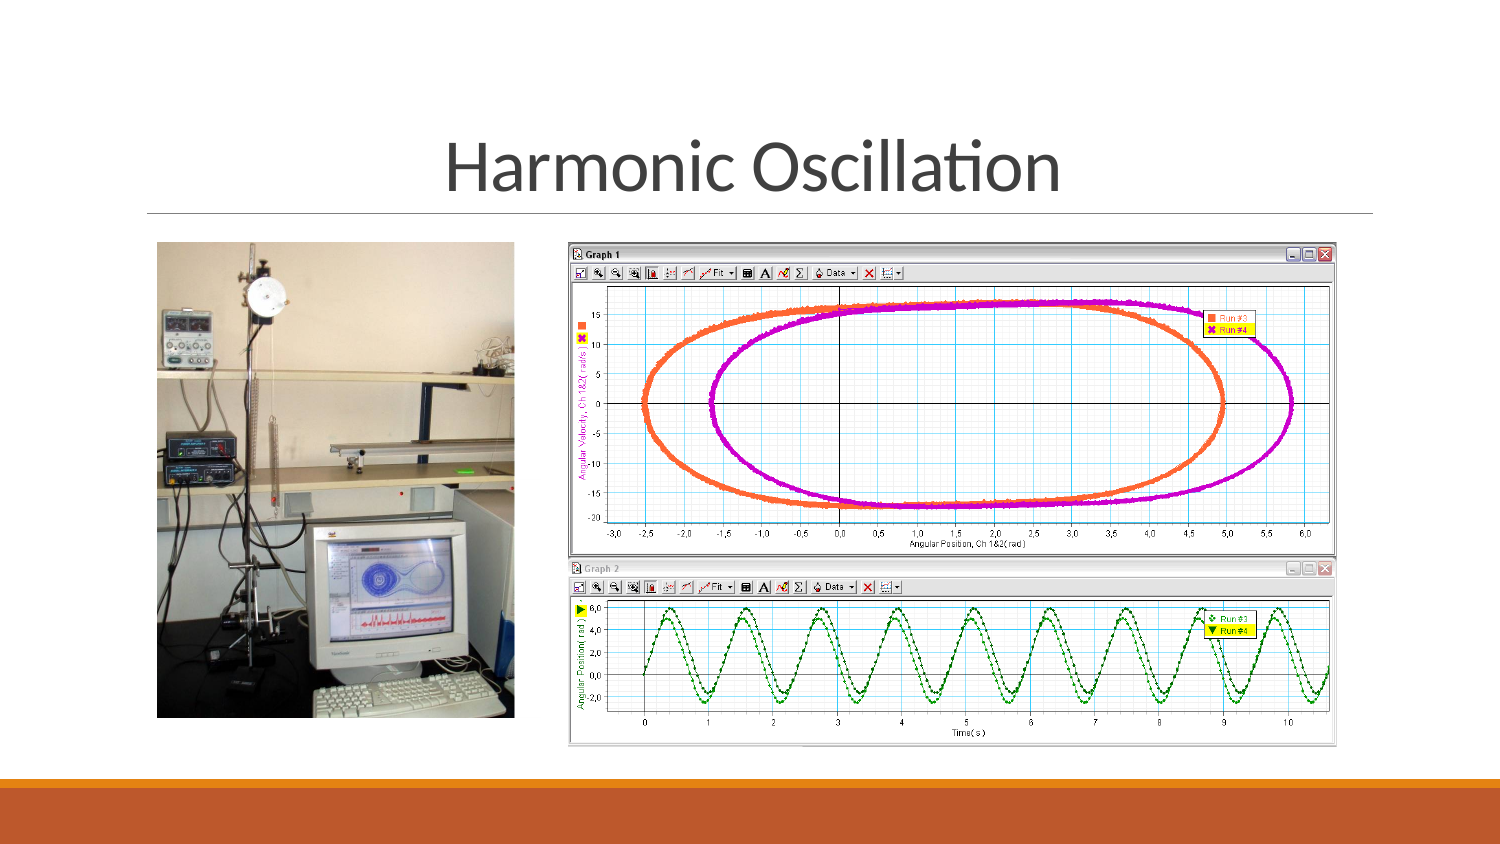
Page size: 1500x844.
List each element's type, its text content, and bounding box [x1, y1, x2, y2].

picture [157, 242, 541, 718]
title Harmonic Oscillation [134, 35, 1373, 214]
picture [568, 242, 1500, 747]
